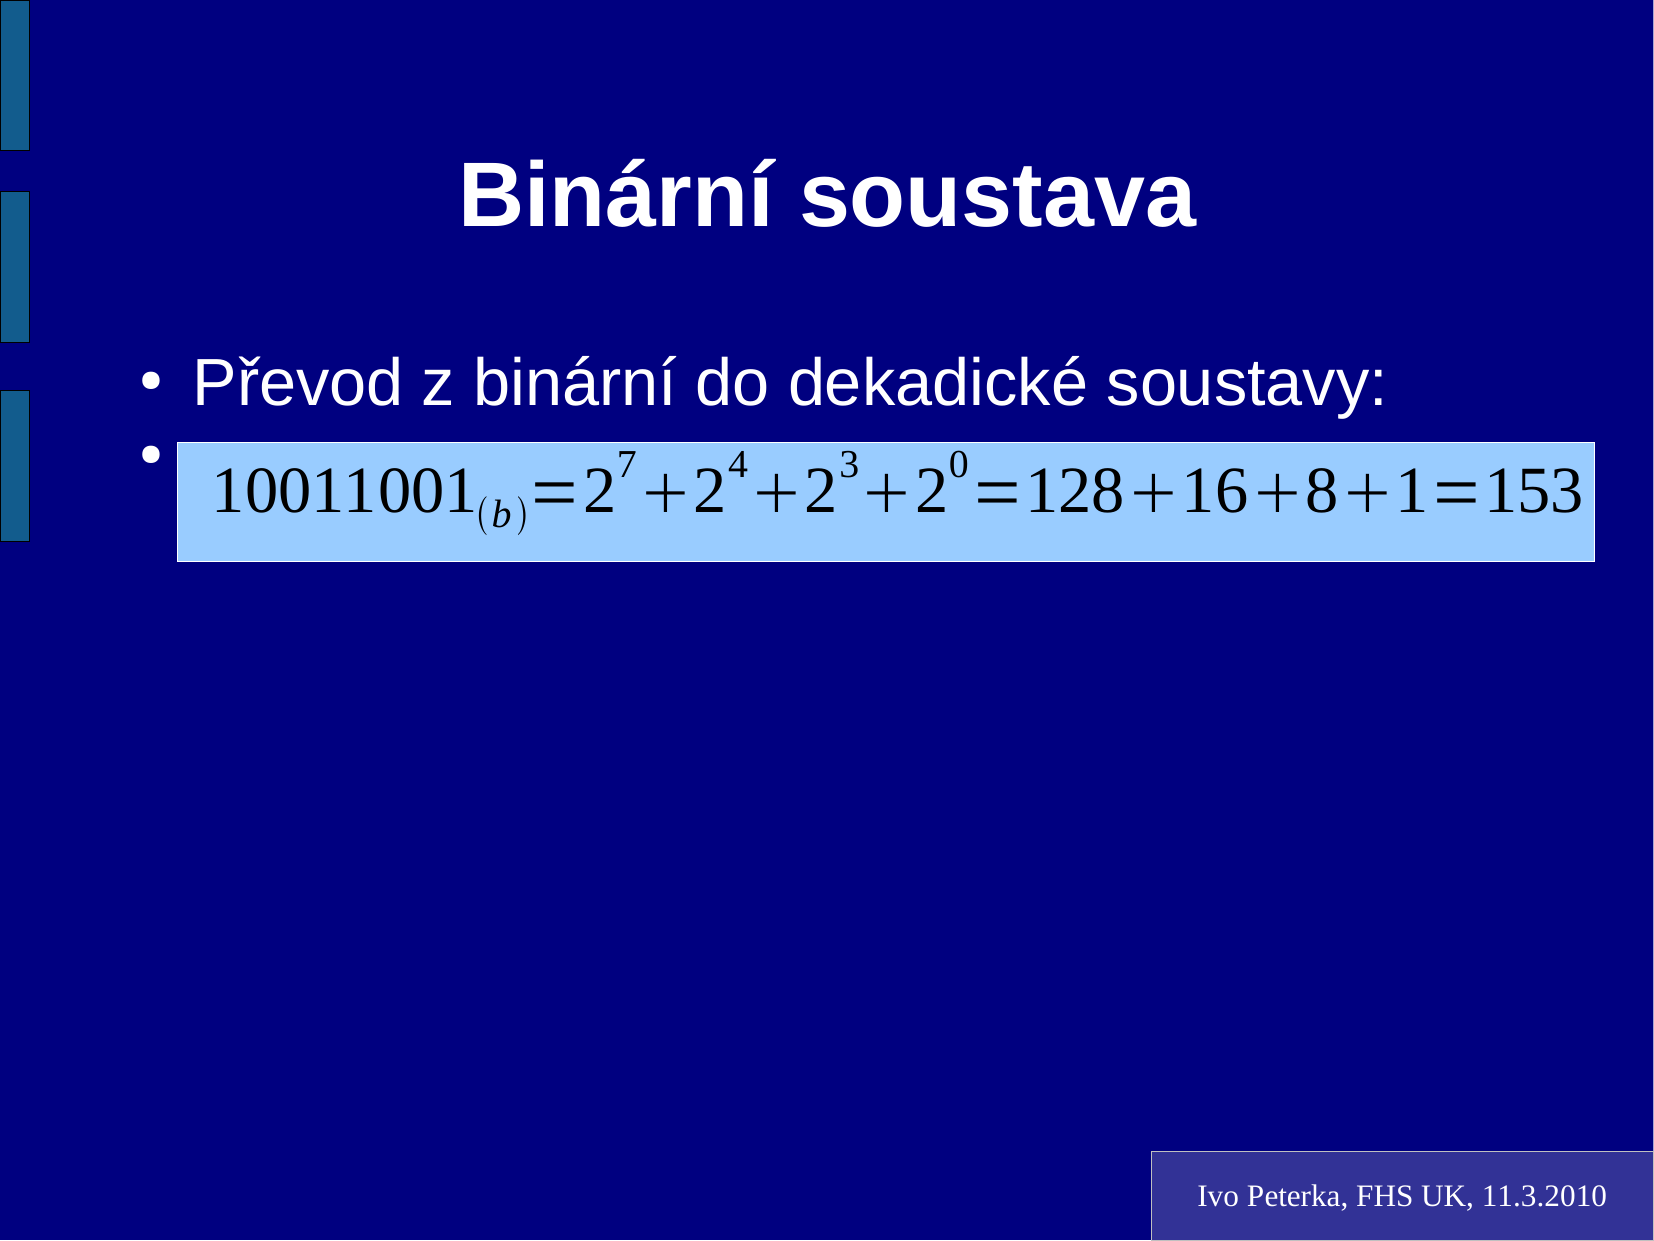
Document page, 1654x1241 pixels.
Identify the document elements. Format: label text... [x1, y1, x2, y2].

text_box [177, 442, 1595, 562]
chart [206, 442, 1590, 538]
list Převod z binární do dekadické soustavy: [121, 344, 1534, 1112]
title Binární soustava [121, 98, 1534, 291]
